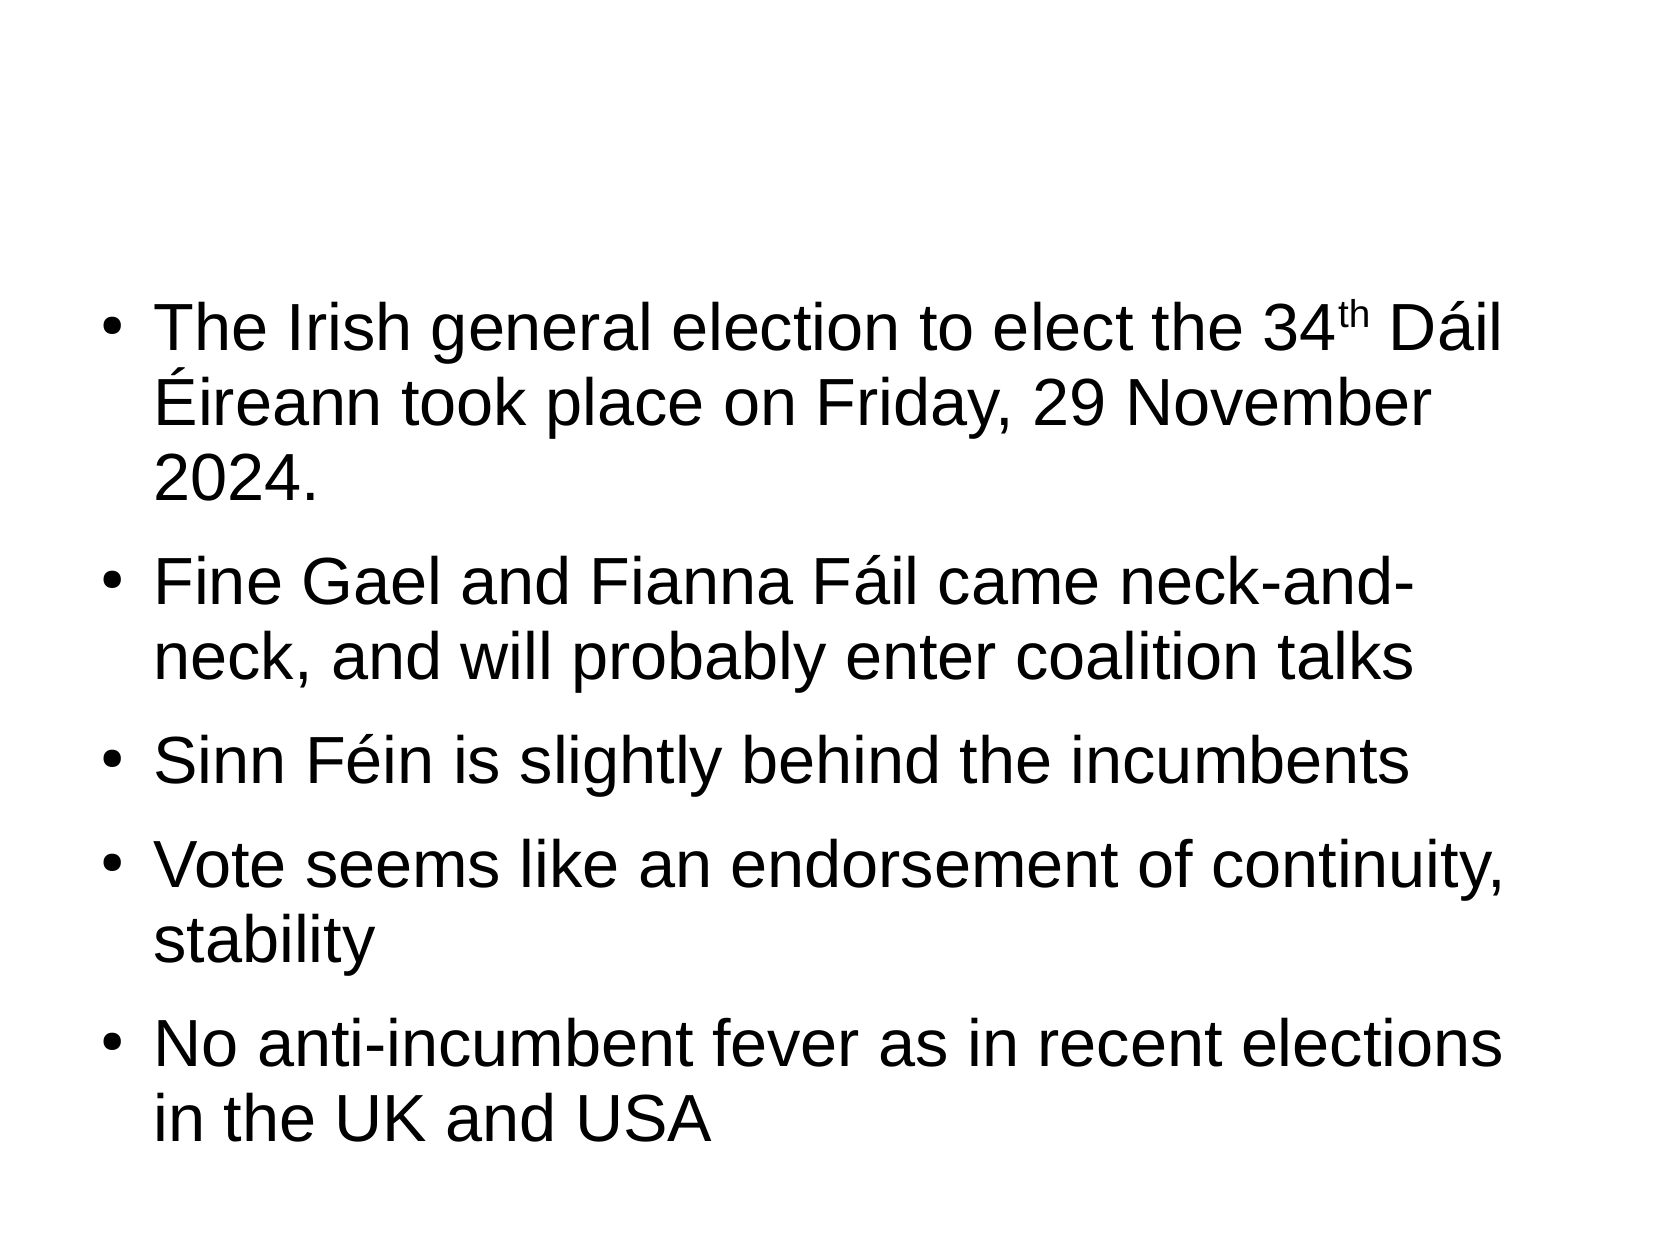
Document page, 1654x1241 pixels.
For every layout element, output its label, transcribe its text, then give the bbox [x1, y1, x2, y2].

list The Irish general election to elect the 34th Dáil Éireann took place on Friday, 29 November 2024. Fine Gael and Fianna Fáil came neck-and-neck, and will probably enter coalition talks Sinn Féin is slightly behind the incumbents Vote seems like an endorsement of continuity, stability No anti-incumbent fever as in recent elections in the UK and USA [82, 290, 1571, 1154]
